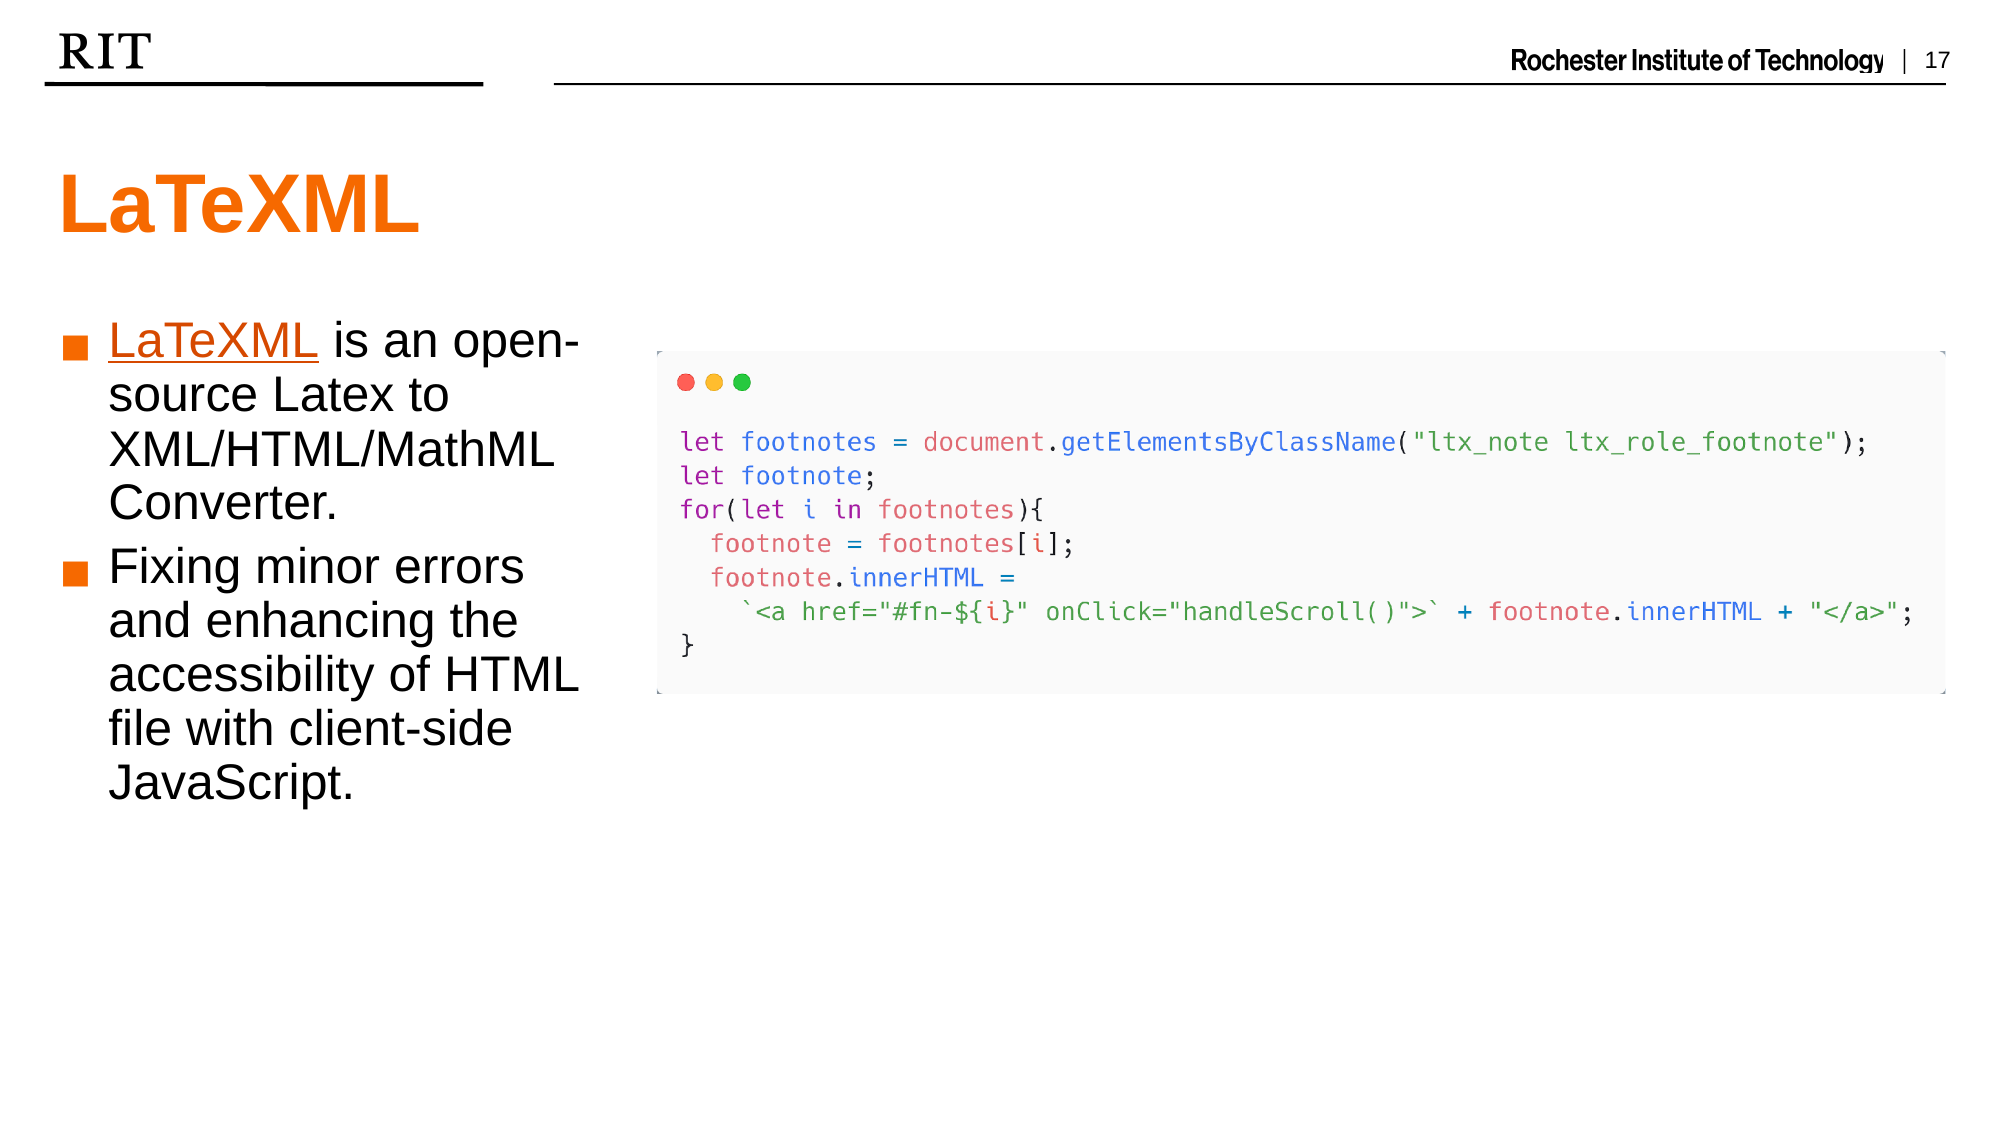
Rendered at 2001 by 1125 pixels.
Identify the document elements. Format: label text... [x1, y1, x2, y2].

list LaTeXML is an open-source Latex to XML/HTML/MathML Converter. Fixing minor errors and enhancing the accessibility of HTML file with client-side JavaScript. [43, 307, 613, 905]
list LaTeXML [43, 141, 613, 272]
picture [1512, 49, 1883, 73]
picture [58, 32, 151, 69]
picture [656, 351, 1946, 694]
